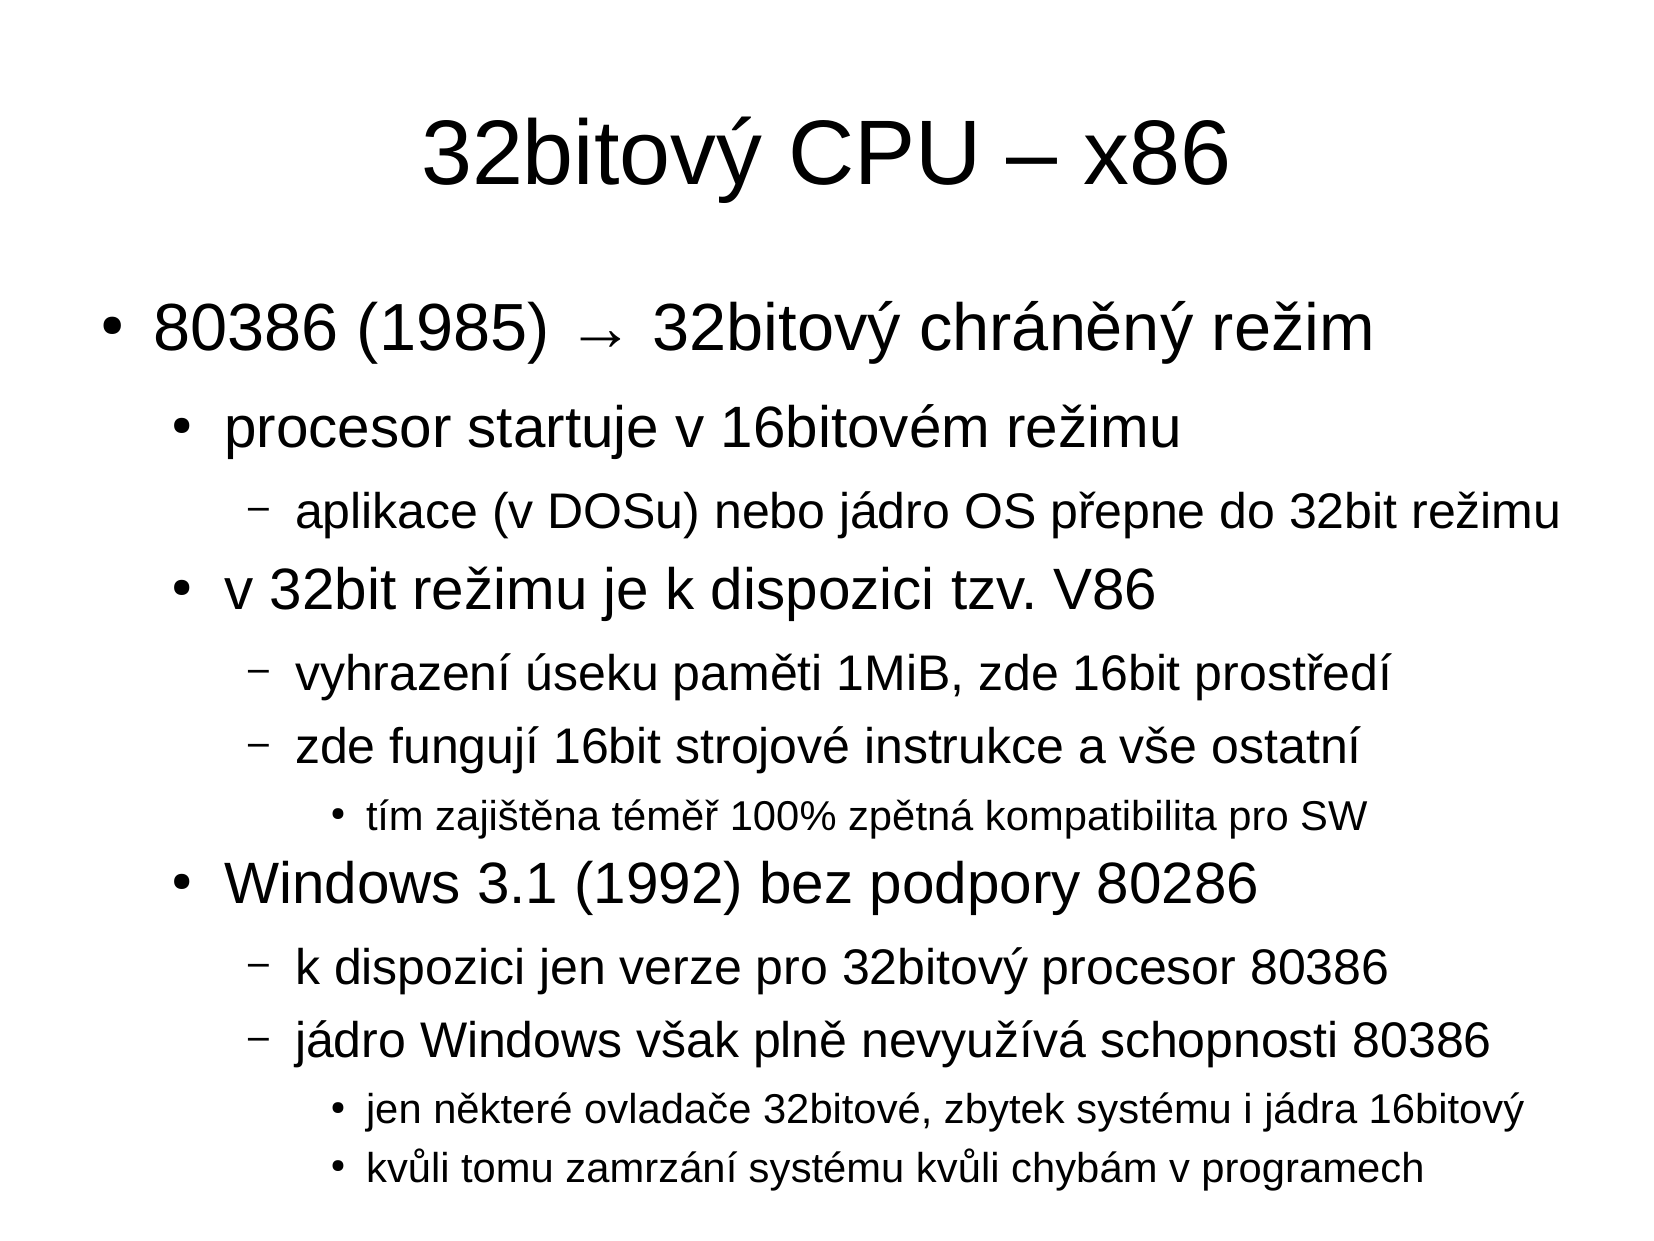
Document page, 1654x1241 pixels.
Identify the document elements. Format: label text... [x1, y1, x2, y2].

list 80386 (1985) → 32bitový chráněný režim procesor startuje v 16bitovém režimu aplikace (v DOSu) nebo jádro OS přepne do 32bit režimu v 32bit režimu je k dispozici tzv. V86 vyhrazení úseku paměti 1MiB, zde 16bit prostředí zde fungují 16bit strojové instrukce a vše ostatní tím zajištěna téměř 100% zpětná kompatibilita pro SW Windows 3.1 (1992) bez podpory 80286 k dispozici jen verze pro 32bitový procesor 80386 jádro Windows však plně nevyužívá schopnosti 80386 jen některé ovladače 32bitové, zbytek systému i jádra 16bitový kvůli tomu zamrzání systému kvůli chybám v programech [82, 290, 1571, 1192]
title 32bitový CPU – x86 [82, 49, 1571, 257]
